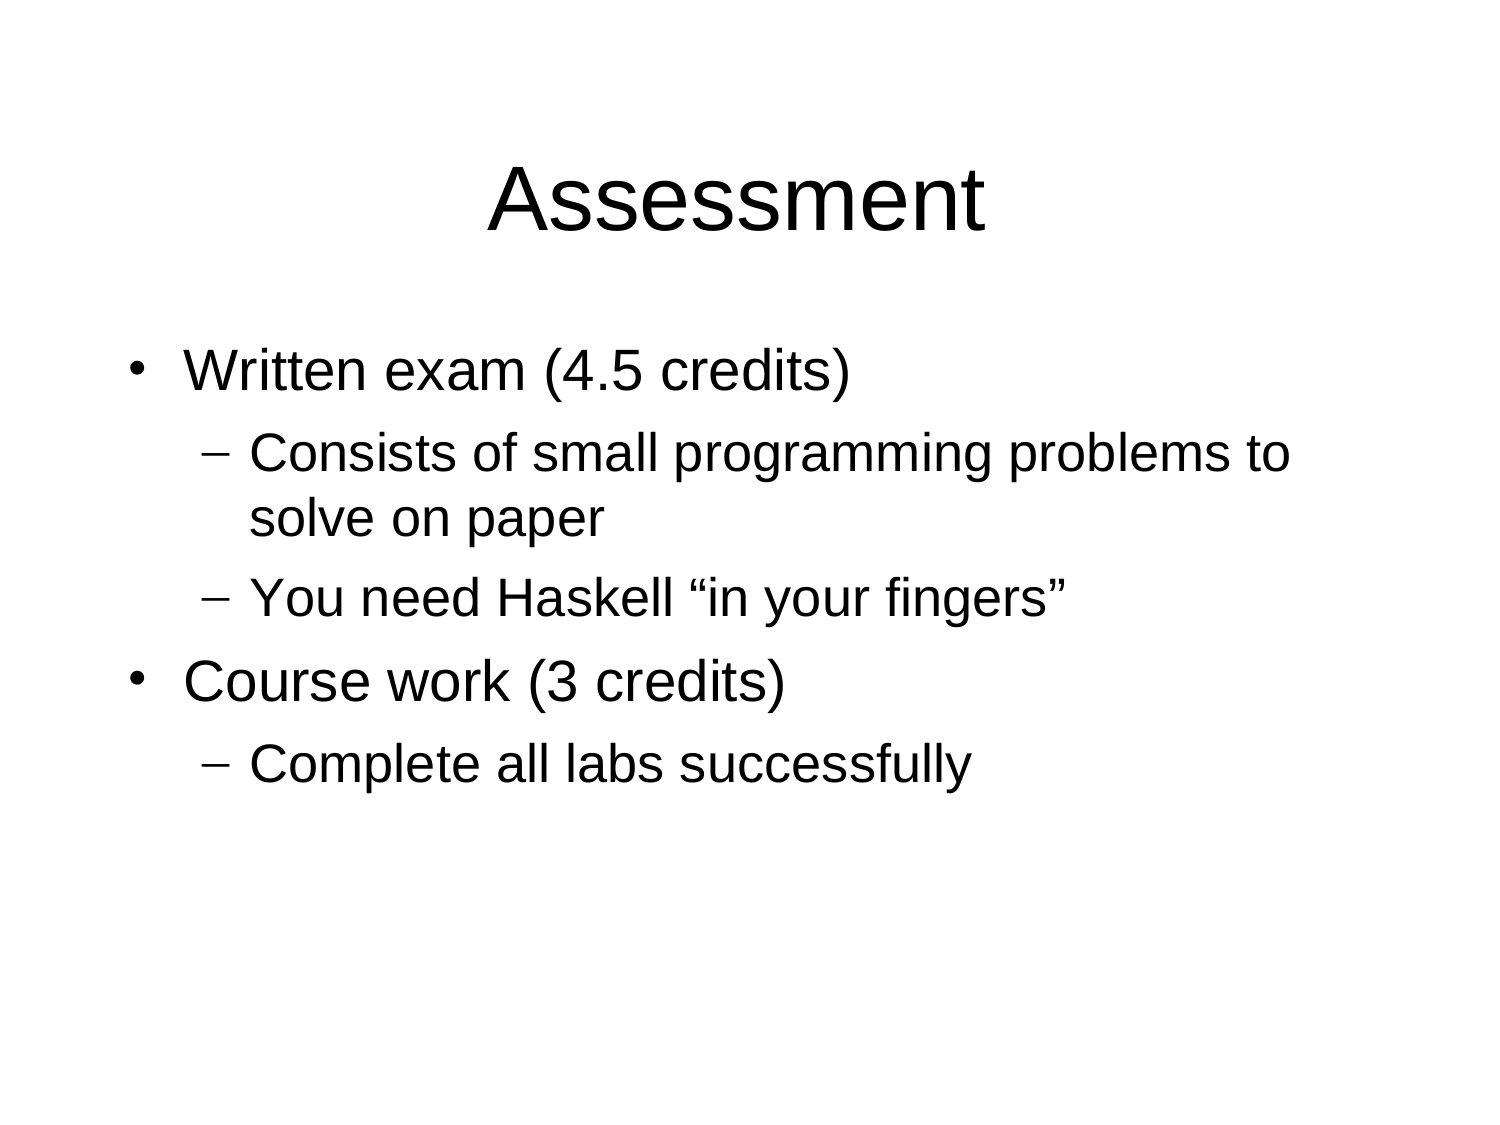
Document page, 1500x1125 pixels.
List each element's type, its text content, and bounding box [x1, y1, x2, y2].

title Assessment [112, 99, 1388, 288]
list Written exam (4.5 credits) Consists of small programming problems to solve on paper You need Haskell “in your fingers” Course work (3 credits) Complete all labs successfully [112, 324, 1388, 978]
